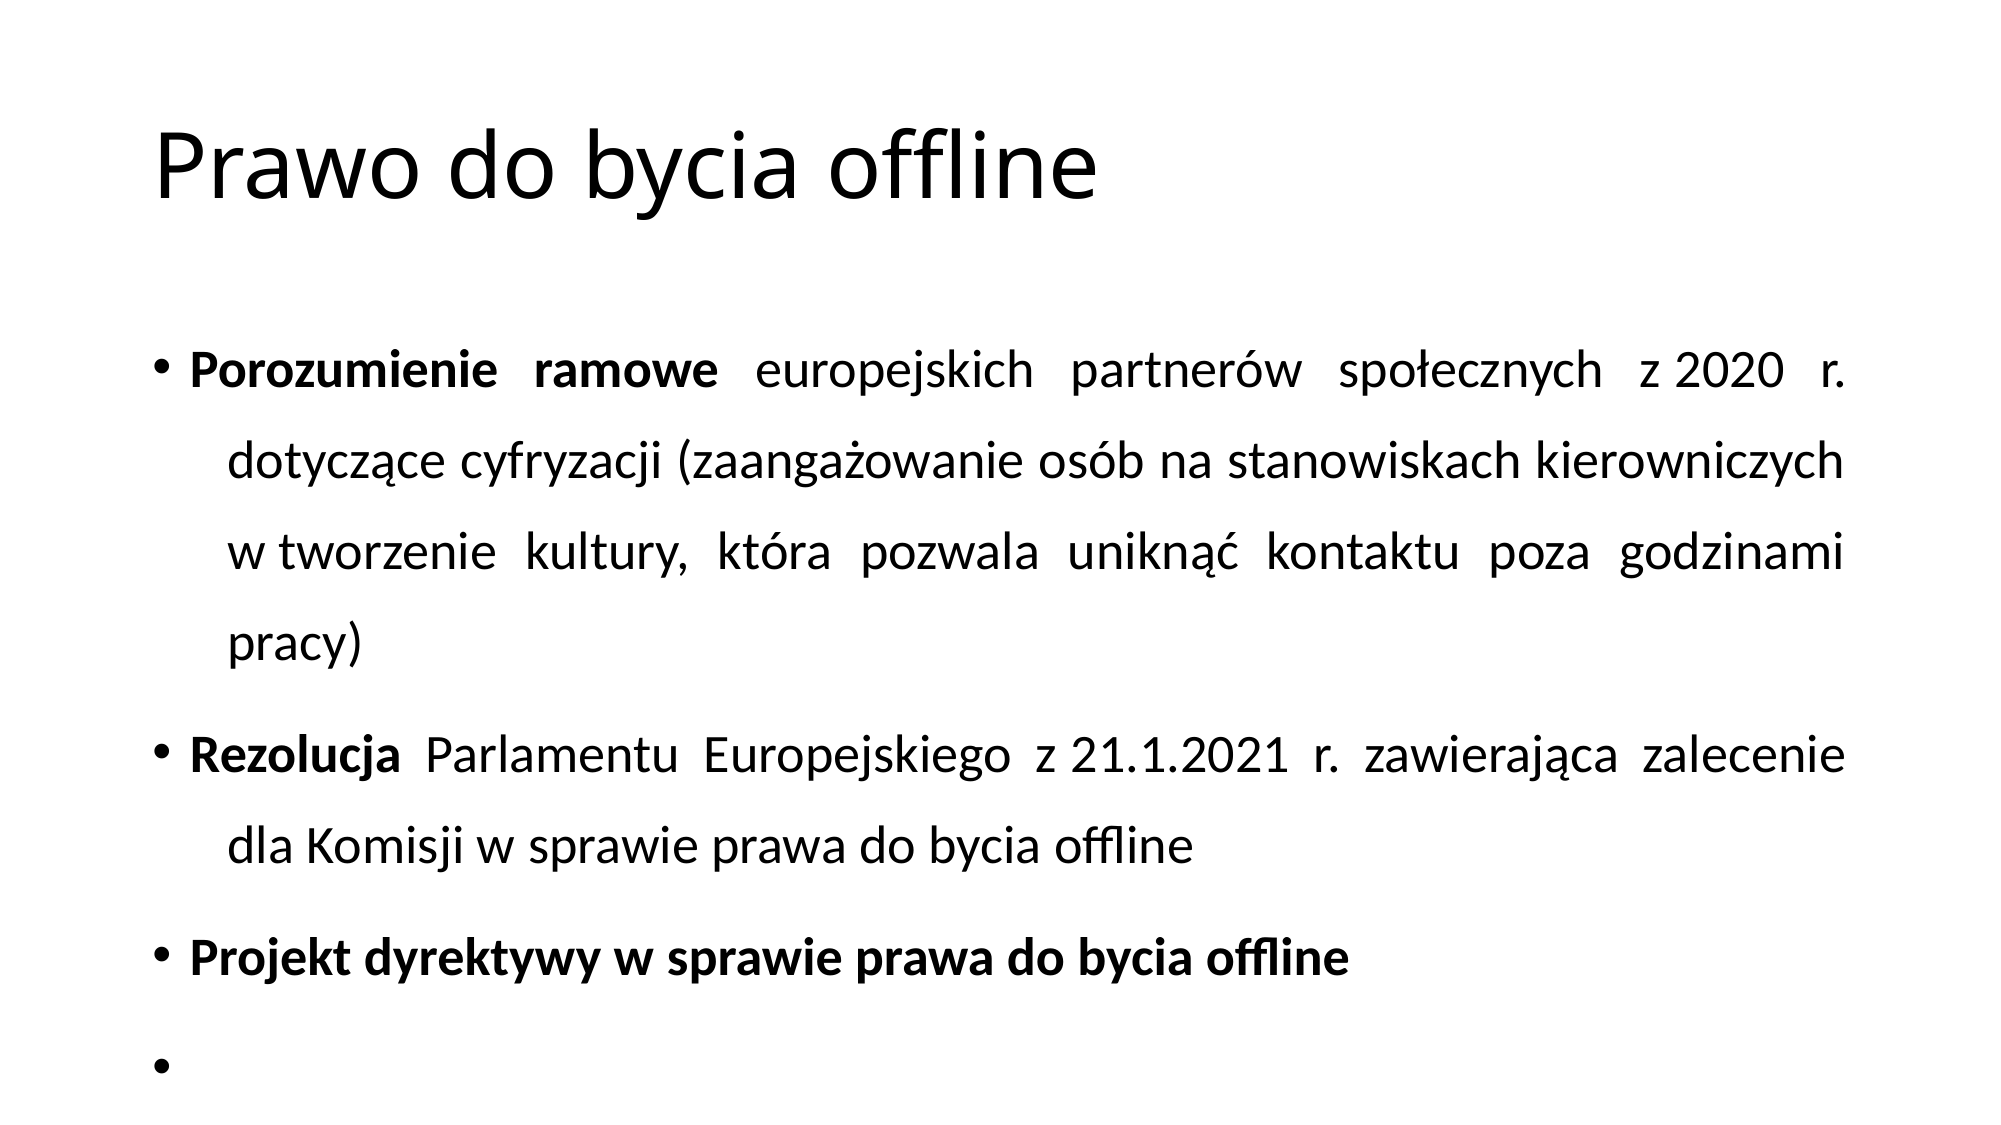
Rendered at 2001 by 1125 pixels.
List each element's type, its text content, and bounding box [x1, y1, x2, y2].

list Porozumienie ramowe europejskich partnerów społecznych z 2020 r. dotyczące cyfryzacji (zaangażowanie osób na stanowiskach kierowniczych w tworzenie kultury, która pozwala uniknąć kontaktu poza godzinami pracy) Rezolucja Parlamentu Europejskiego z 21.1.2021 r. zawierająca zalecenie dla Komisji w sprawie prawa do bycia offline Projekt dyrektywy w sprawie prawa do bycia offline [137, 299, 1863, 1014]
title Prawo do bycia offline [137, 59, 1863, 278]
